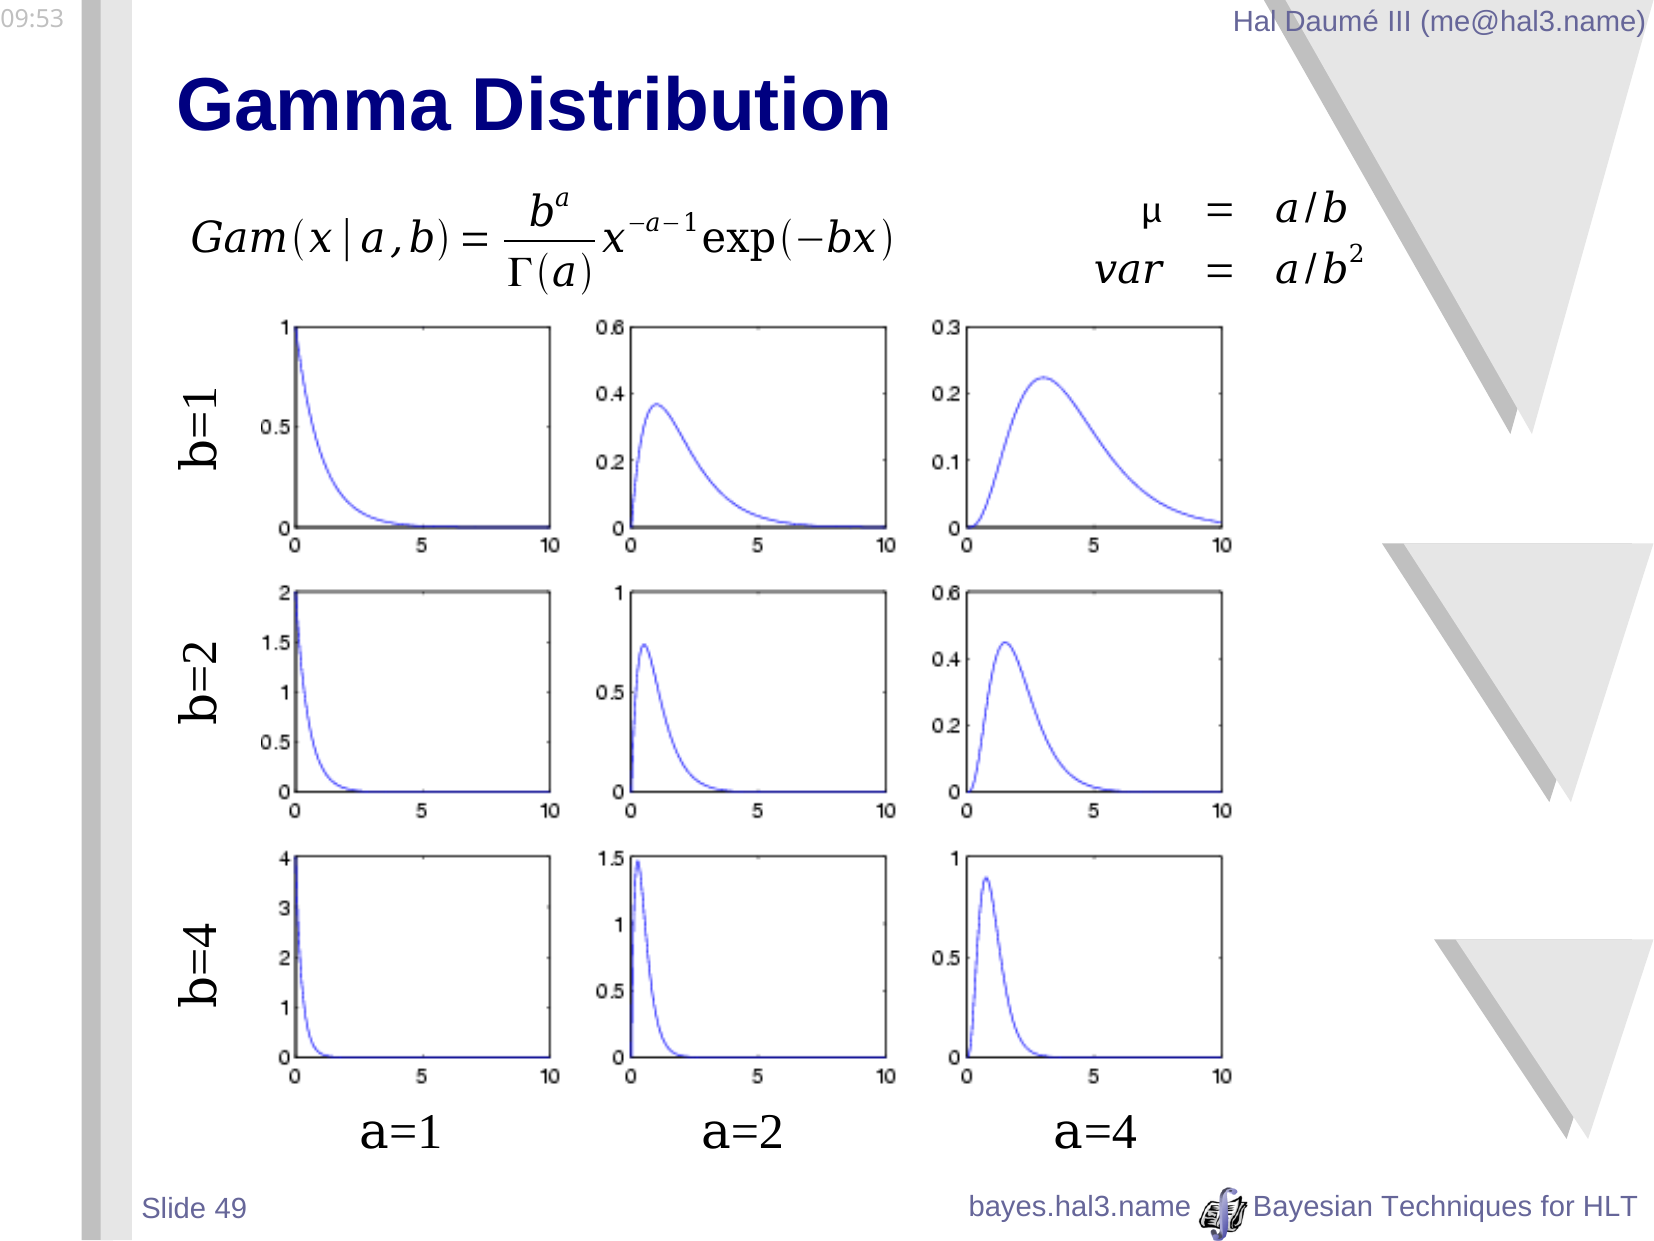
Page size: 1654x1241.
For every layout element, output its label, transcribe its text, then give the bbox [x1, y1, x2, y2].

text_box b=1 [170, 349, 231, 472]
picture [261, 308, 1240, 1088]
chart [1086, 180, 1368, 293]
title Gamma Distribution [176, 44, 1509, 166]
picture [1198, 1186, 1248, 1241]
text_box b=2 [170, 639, 231, 726]
text_box a=1 [359, 1101, 479, 1163]
text_box b=4 [170, 923, 231, 1009]
text_box a=2 [701, 1101, 785, 1163]
text_box a=4 [1054, 1101, 1138, 1163]
chart [184, 181, 900, 300]
